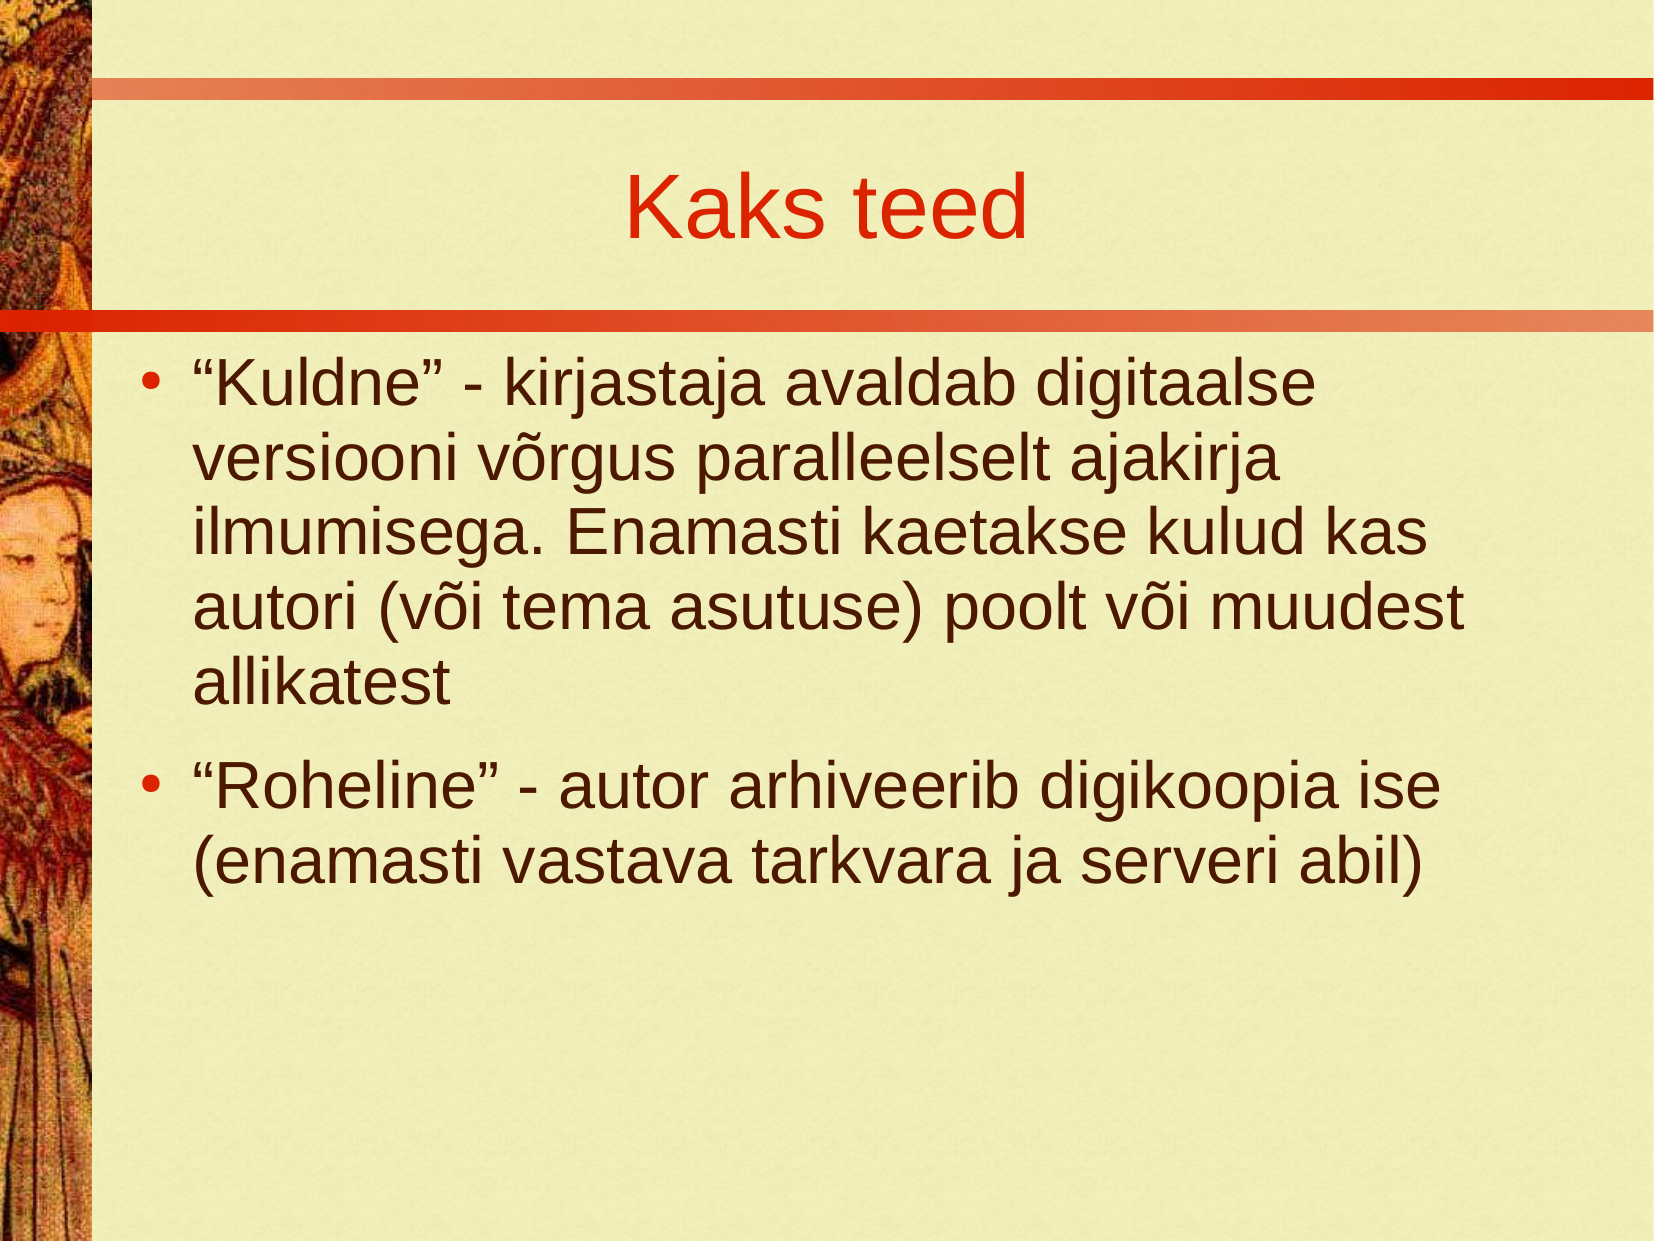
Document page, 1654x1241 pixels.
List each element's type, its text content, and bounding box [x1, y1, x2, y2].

picture [0, 332, 1654, 1241]
list “Kuldne” - kirjastaja avaldab digitaalse versiooni võrgus paralleelselt ajakirja ilmumisega. Enamasti kaetakse kulud kas autori (või tema asutuse) poolt või muudest allikatest “Roheline” - autor arhiveerib digikoopia ise (enamasti vastava tarkvara ja serveri abil) [121, 344, 1534, 1127]
picture [0, 0, 1654, 310]
title Kaks teed [121, 102, 1534, 311]
